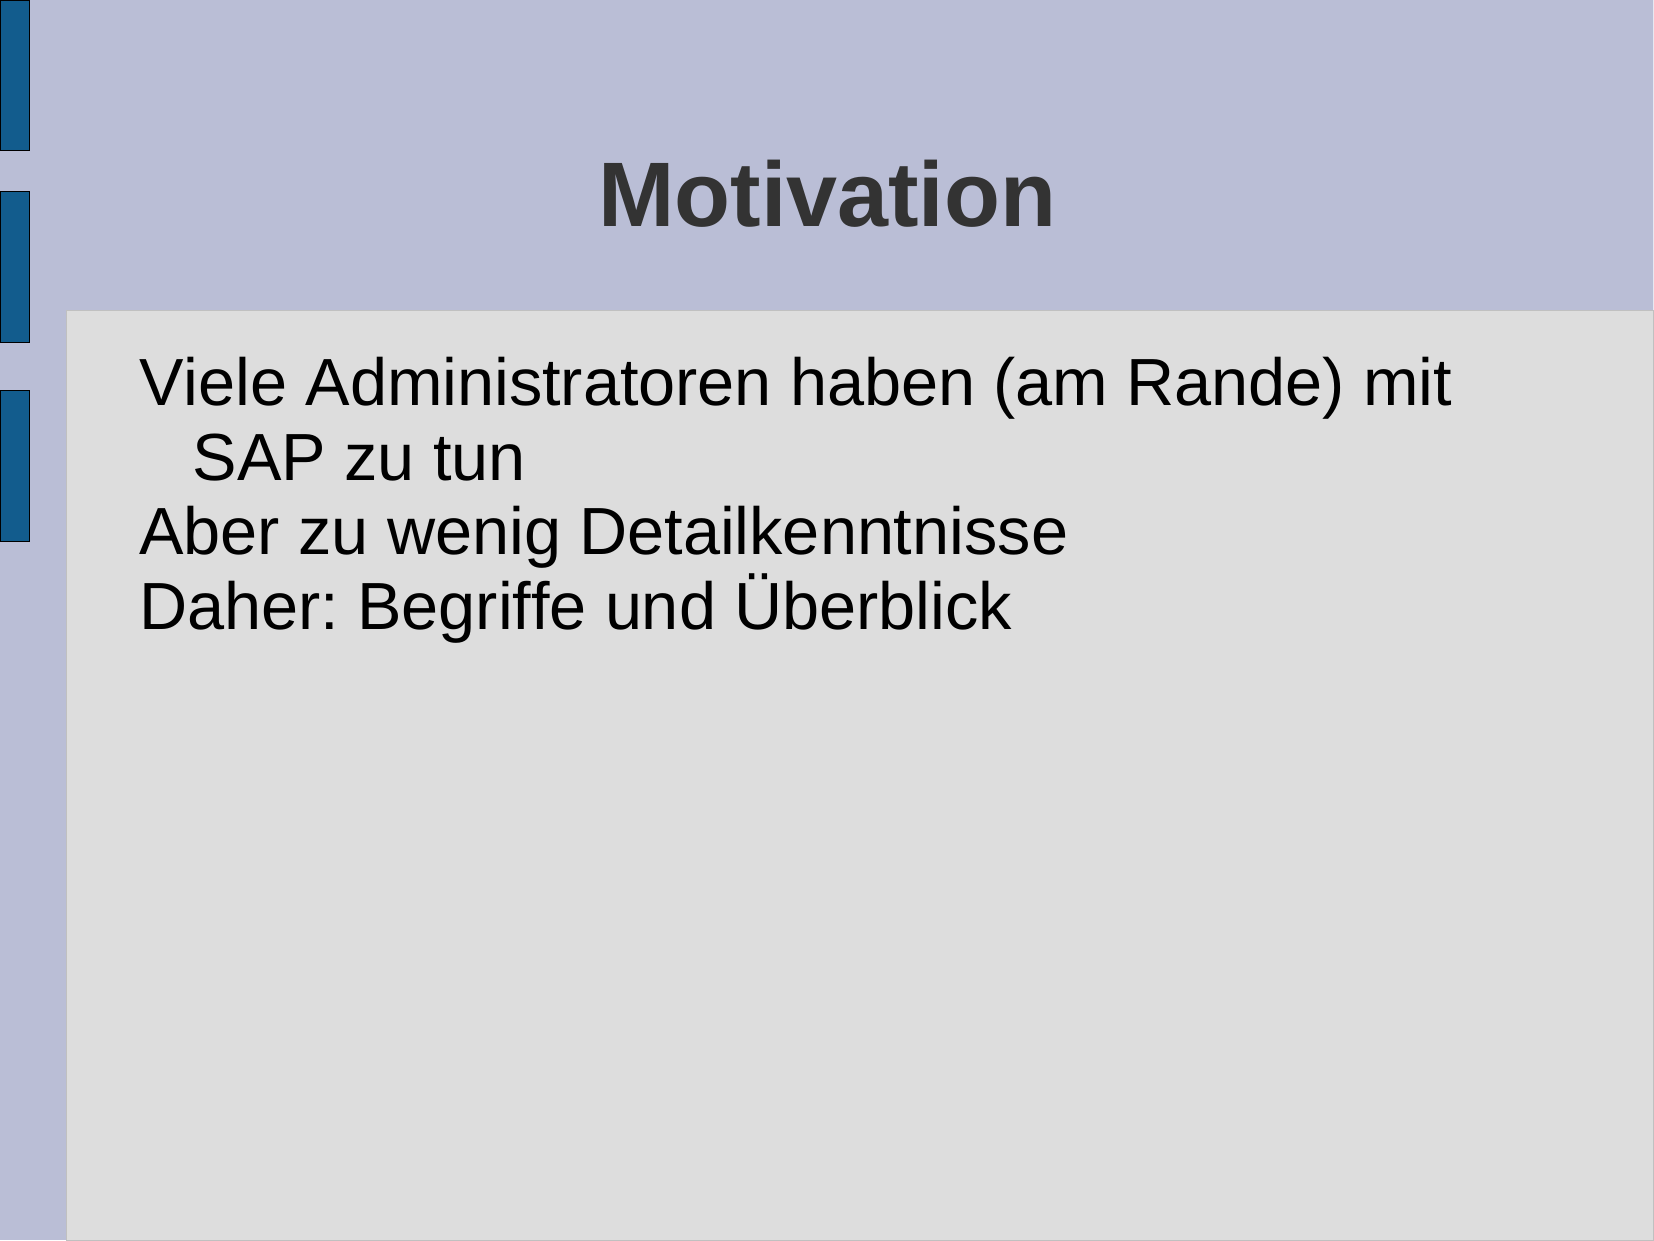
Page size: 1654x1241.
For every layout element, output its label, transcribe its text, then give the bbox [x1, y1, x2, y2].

list Viele Administratoren haben (am Rande) mit SAP zu tun Aber zu wenig Detailkenntnisse Daher: Begriffe und Überblick [121, 344, 1534, 1127]
title Motivation [121, 91, 1534, 299]
